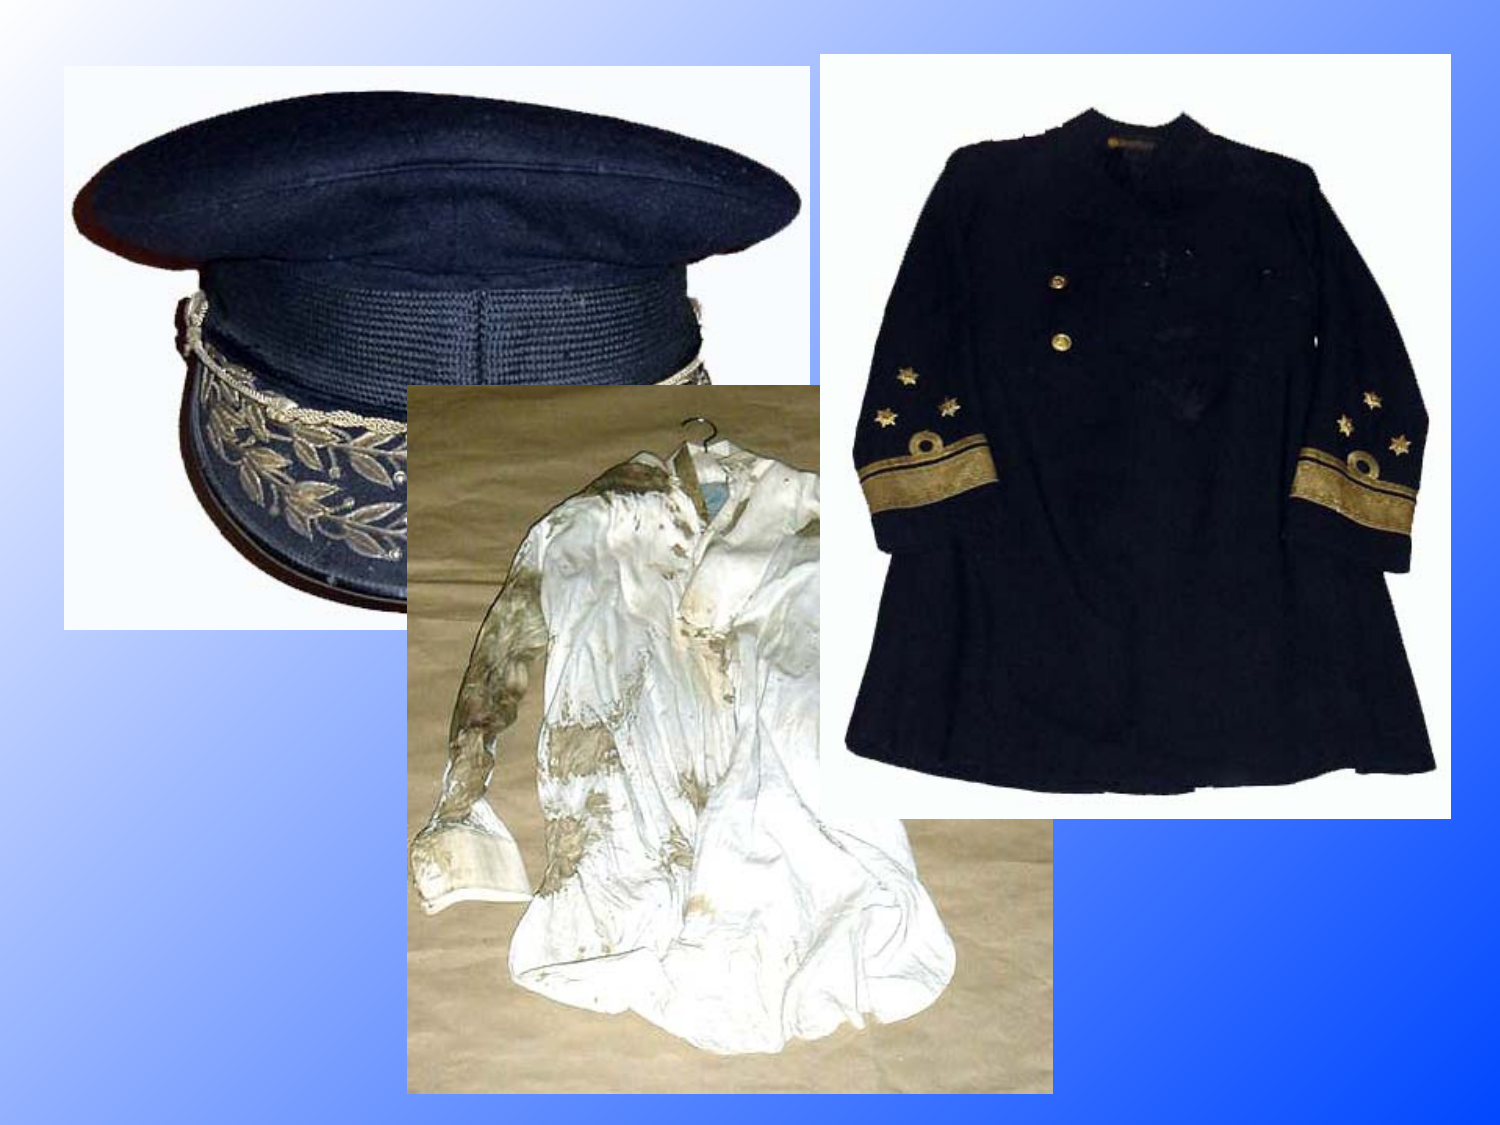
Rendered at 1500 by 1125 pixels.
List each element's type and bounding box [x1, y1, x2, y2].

picture [64, 54, 1451, 1094]
